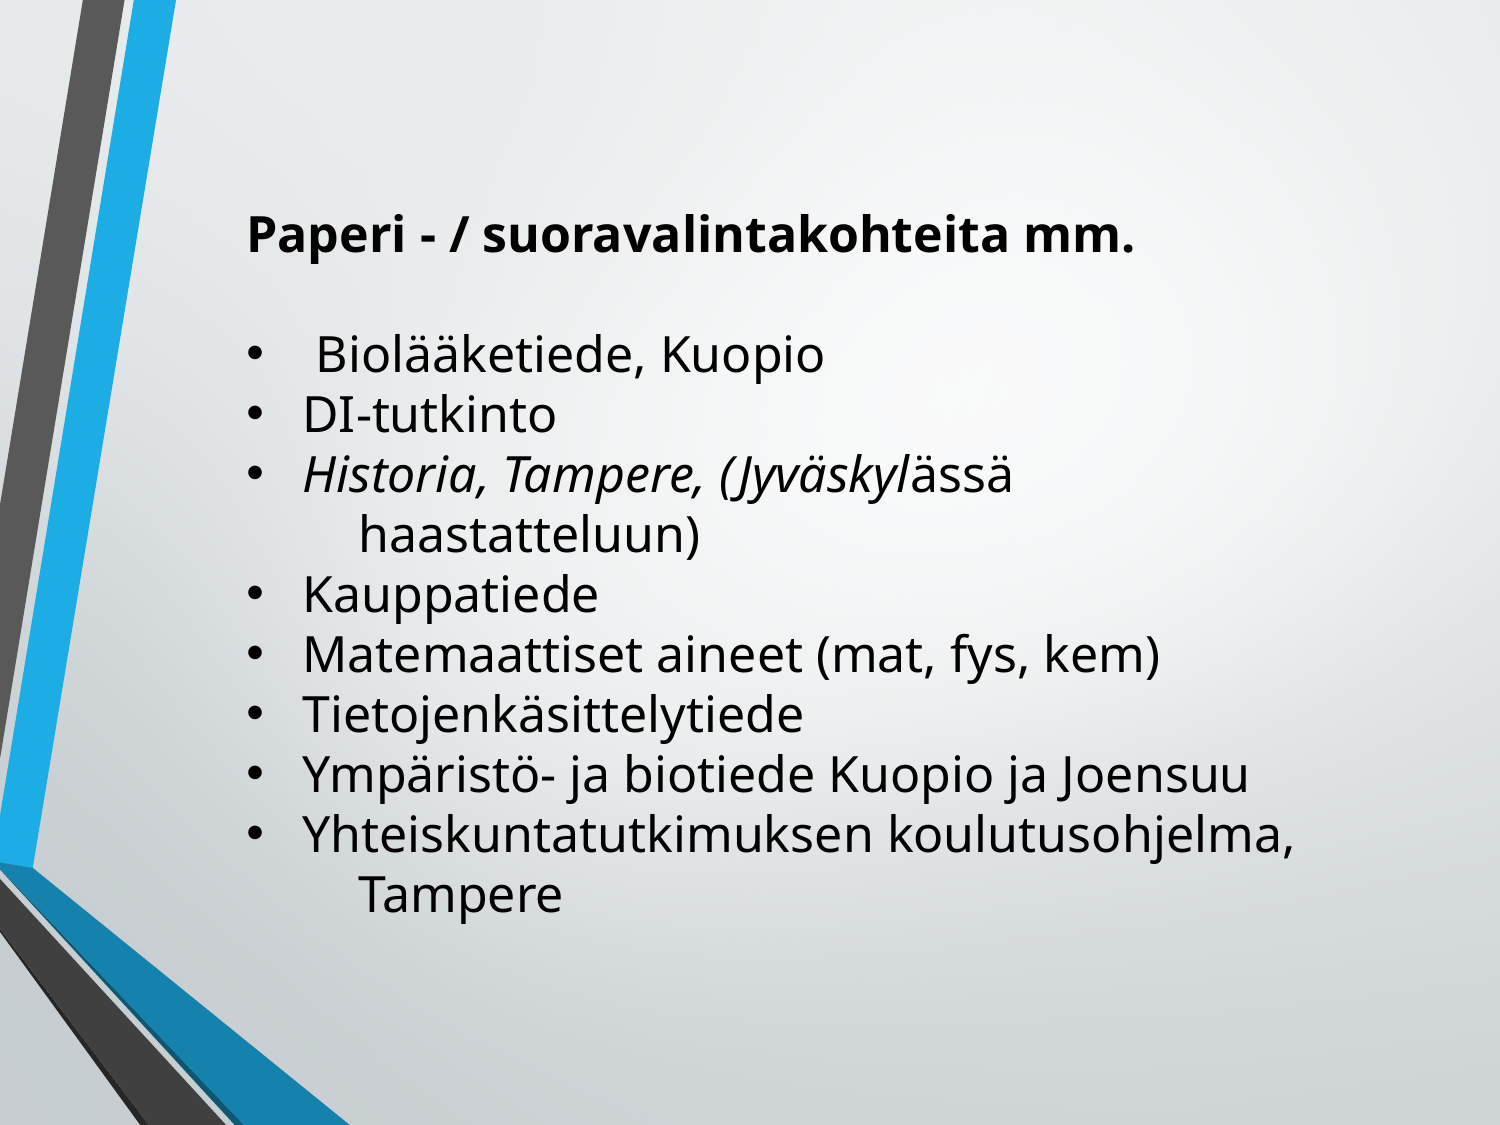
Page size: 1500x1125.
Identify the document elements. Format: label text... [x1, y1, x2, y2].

text_box Paperi - / suoravalintakohteita mm. Biolääketiede, Kuopio DI-tutkinto Historia, Tampere, (Jyväskylässä haastatteluun) Kauppatiede Matemaattiset aineet (mat, fys, kem) Tietojenkäsittelytiede Ympäristö- ja biotiede Kuopio ja Joensuu Yhteiskuntatutkimuksen koulutusohjelma, Tampere [231, 195, 1338, 938]
